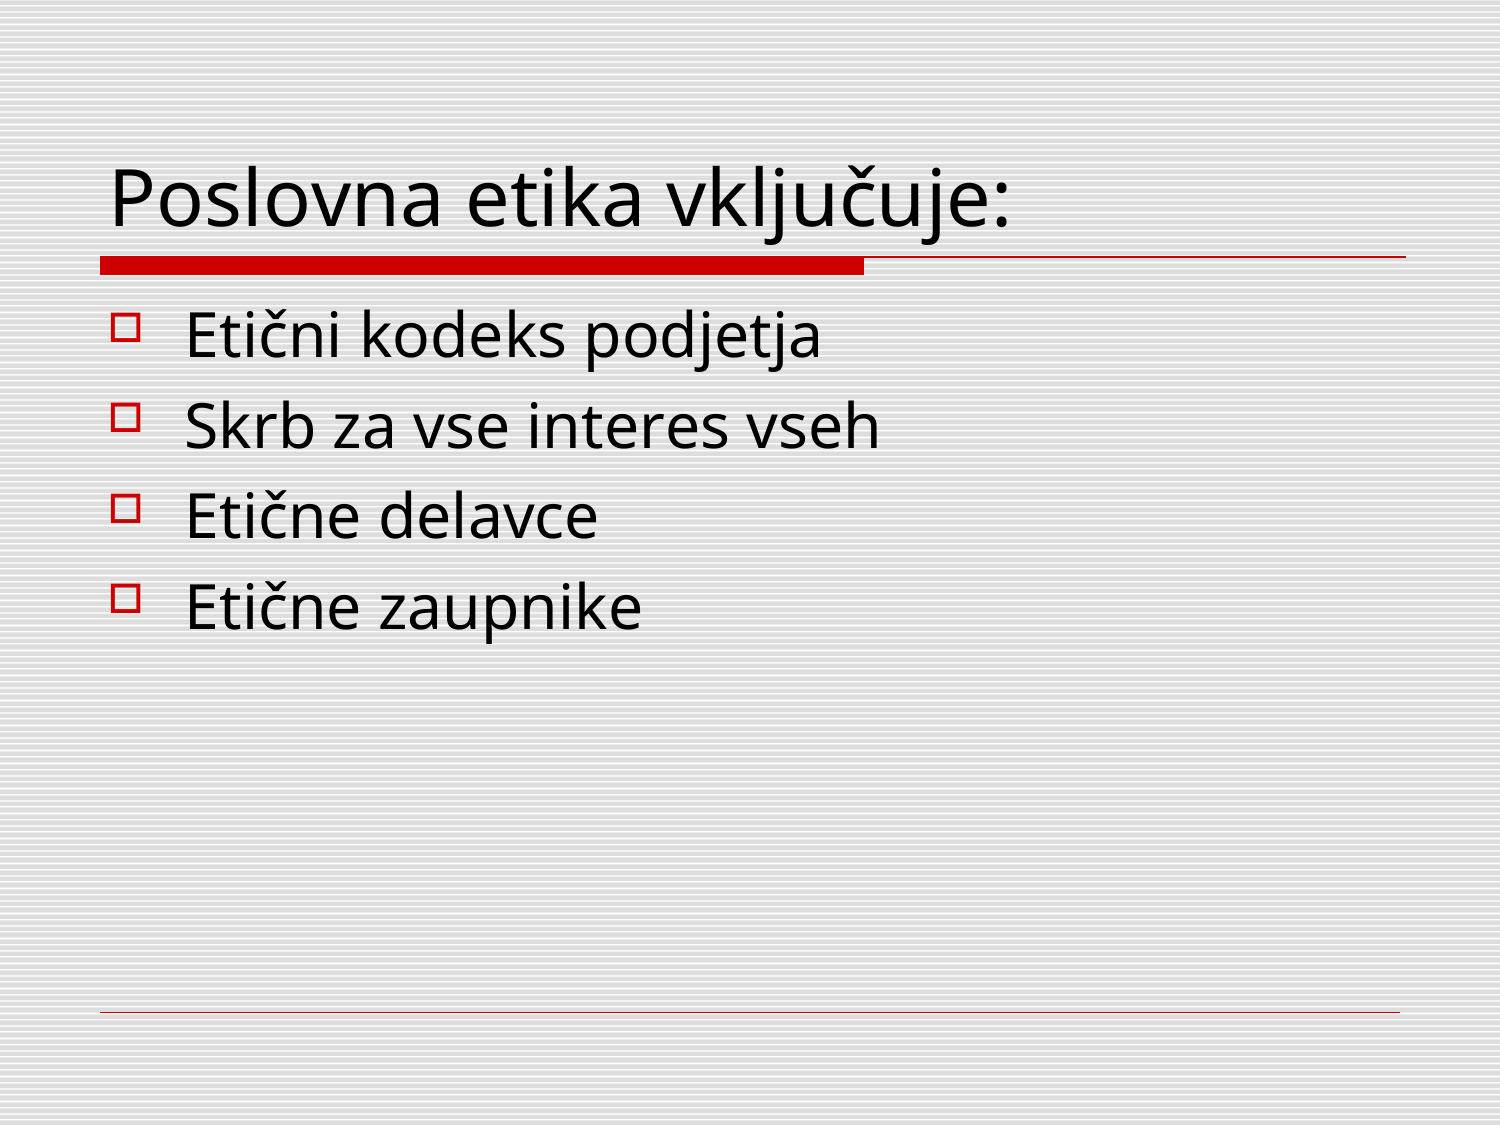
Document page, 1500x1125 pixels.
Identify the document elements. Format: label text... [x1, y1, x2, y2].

list Etični kodeks podjetja Skrb za vse interes vseh Etične delavce Etične zaupnike [92, 287, 1406, 988]
title Poslovna etika vključuje: [94, 49, 1407, 250]
picture [0, 0, 1500, 1125]
